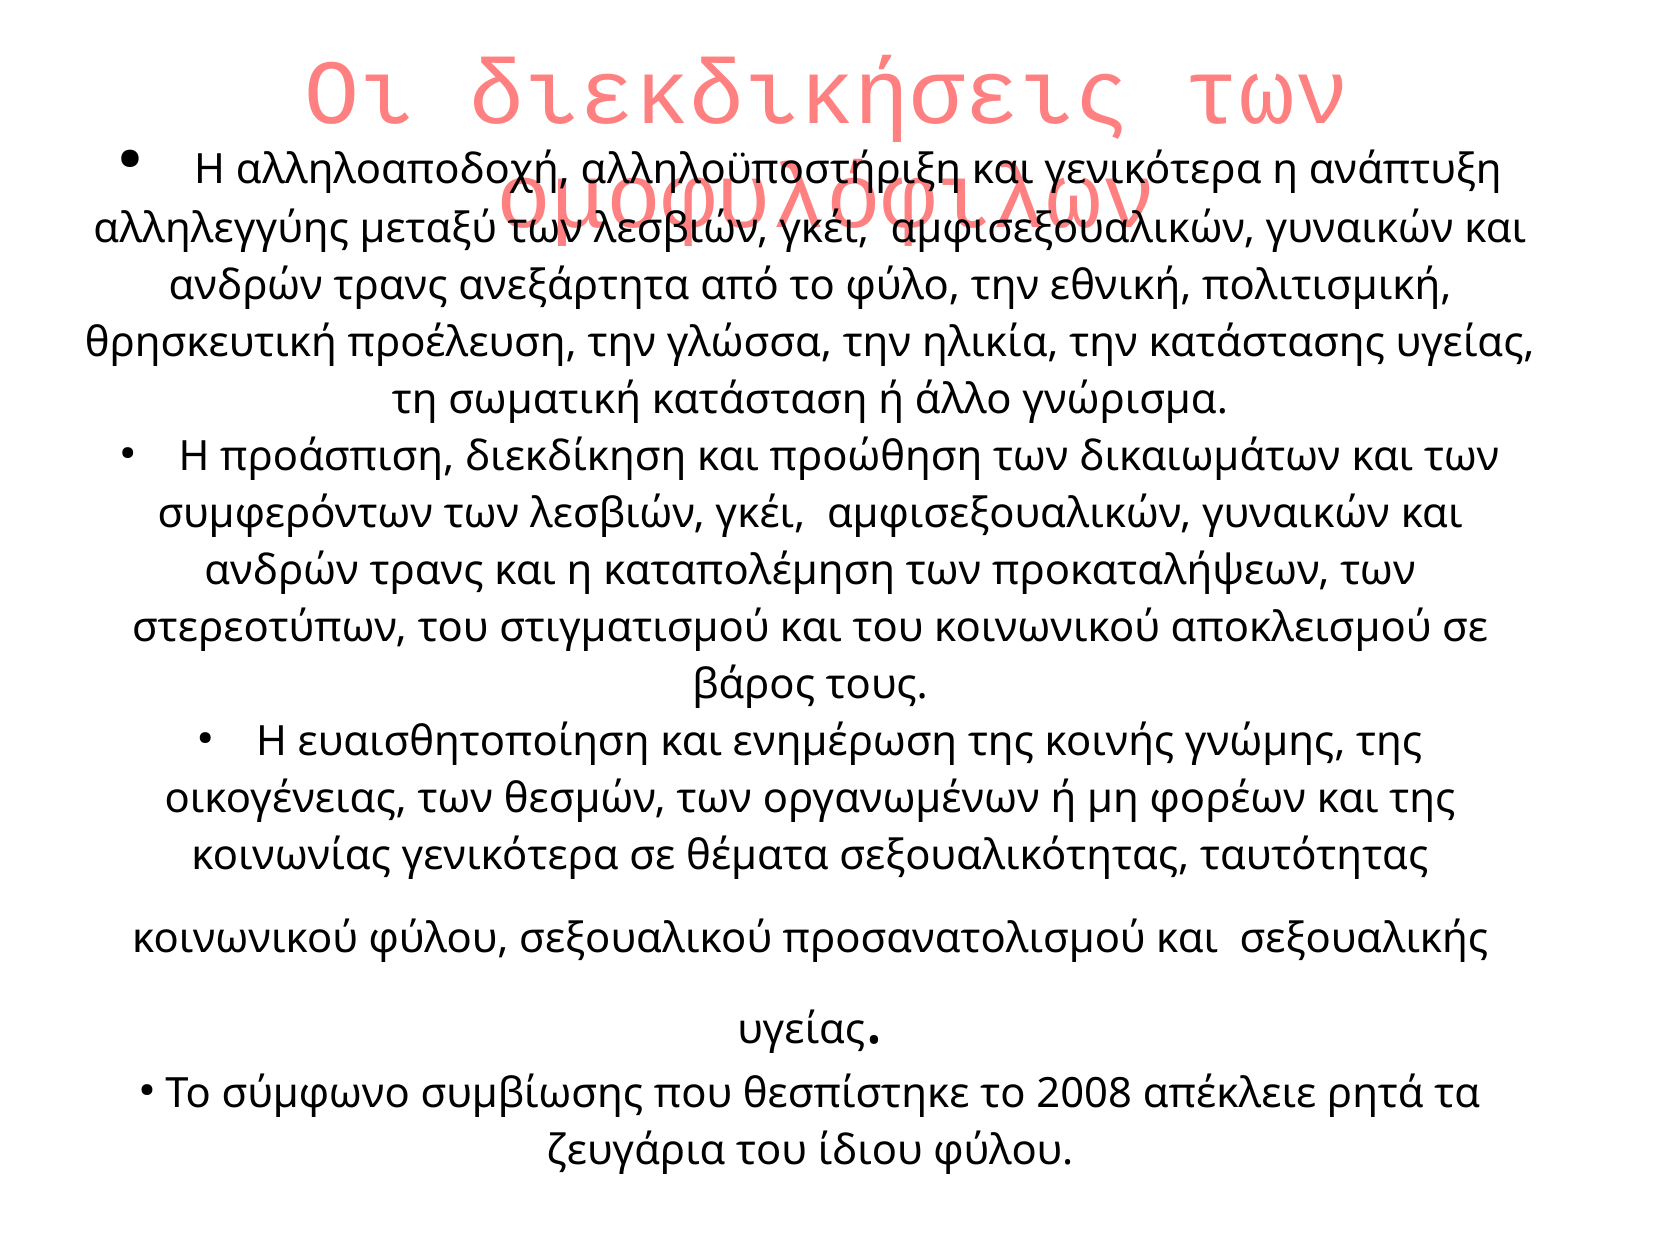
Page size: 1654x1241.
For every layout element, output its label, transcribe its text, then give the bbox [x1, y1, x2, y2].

subtitle Η αλληλοαποδοχή, αλληλοϋποστήριξη και γενικότερα η ανάπτυξη αλληλεγγύης μεταξύ των λεσβιών, γκέι, αμφισεξουαλικών, γυναικών και ανδρών τρανς ανεξάρτητα από το φύλο, την εθνική, πολιτισμική, θρησκευτική προέλευση, την γλώσσα, την ηλικία, την κατάστασης υγείας, τη σωματική κατάσταση ή άλλο γνώρισμα. Η προάσπιση, διεκδίκηση και προώθηση των δικαιωμάτων και των συμφερόντων των λεσβιών, γκέι, αμφισεξουαλικών, γυναικών και ανδρών τρανς και η καταπολέμηση των προκαταλήψεων, των στερεοτύπων, του στιγματισμού και του κοινωνικού αποκλεισμού σε βάρος τους. Η ευαισθητοποίηση και ενημέρωση της κοινής γνώμης, της οικογένειας, των θεσμών, των οργανωμένων ή μη φορέων και της κοινωνίας γενικότερα σε θέματα σεξουαλικότητας, ταυτότητας κοινωνικού φύλου, σεξουαλικού προσανατολισμού και σεξουαλικής υγείας. Το σύμφωνο συμβίωσης που θεσπίστηκε το 2008 απέκλειε ρητά τα ζευγάρια του ίδιου φύλου. [82, 190, 1538, 1109]
title Οι διεκδικήσεις των ομοφυλόφιλων [82, 46, 1571, 255]
